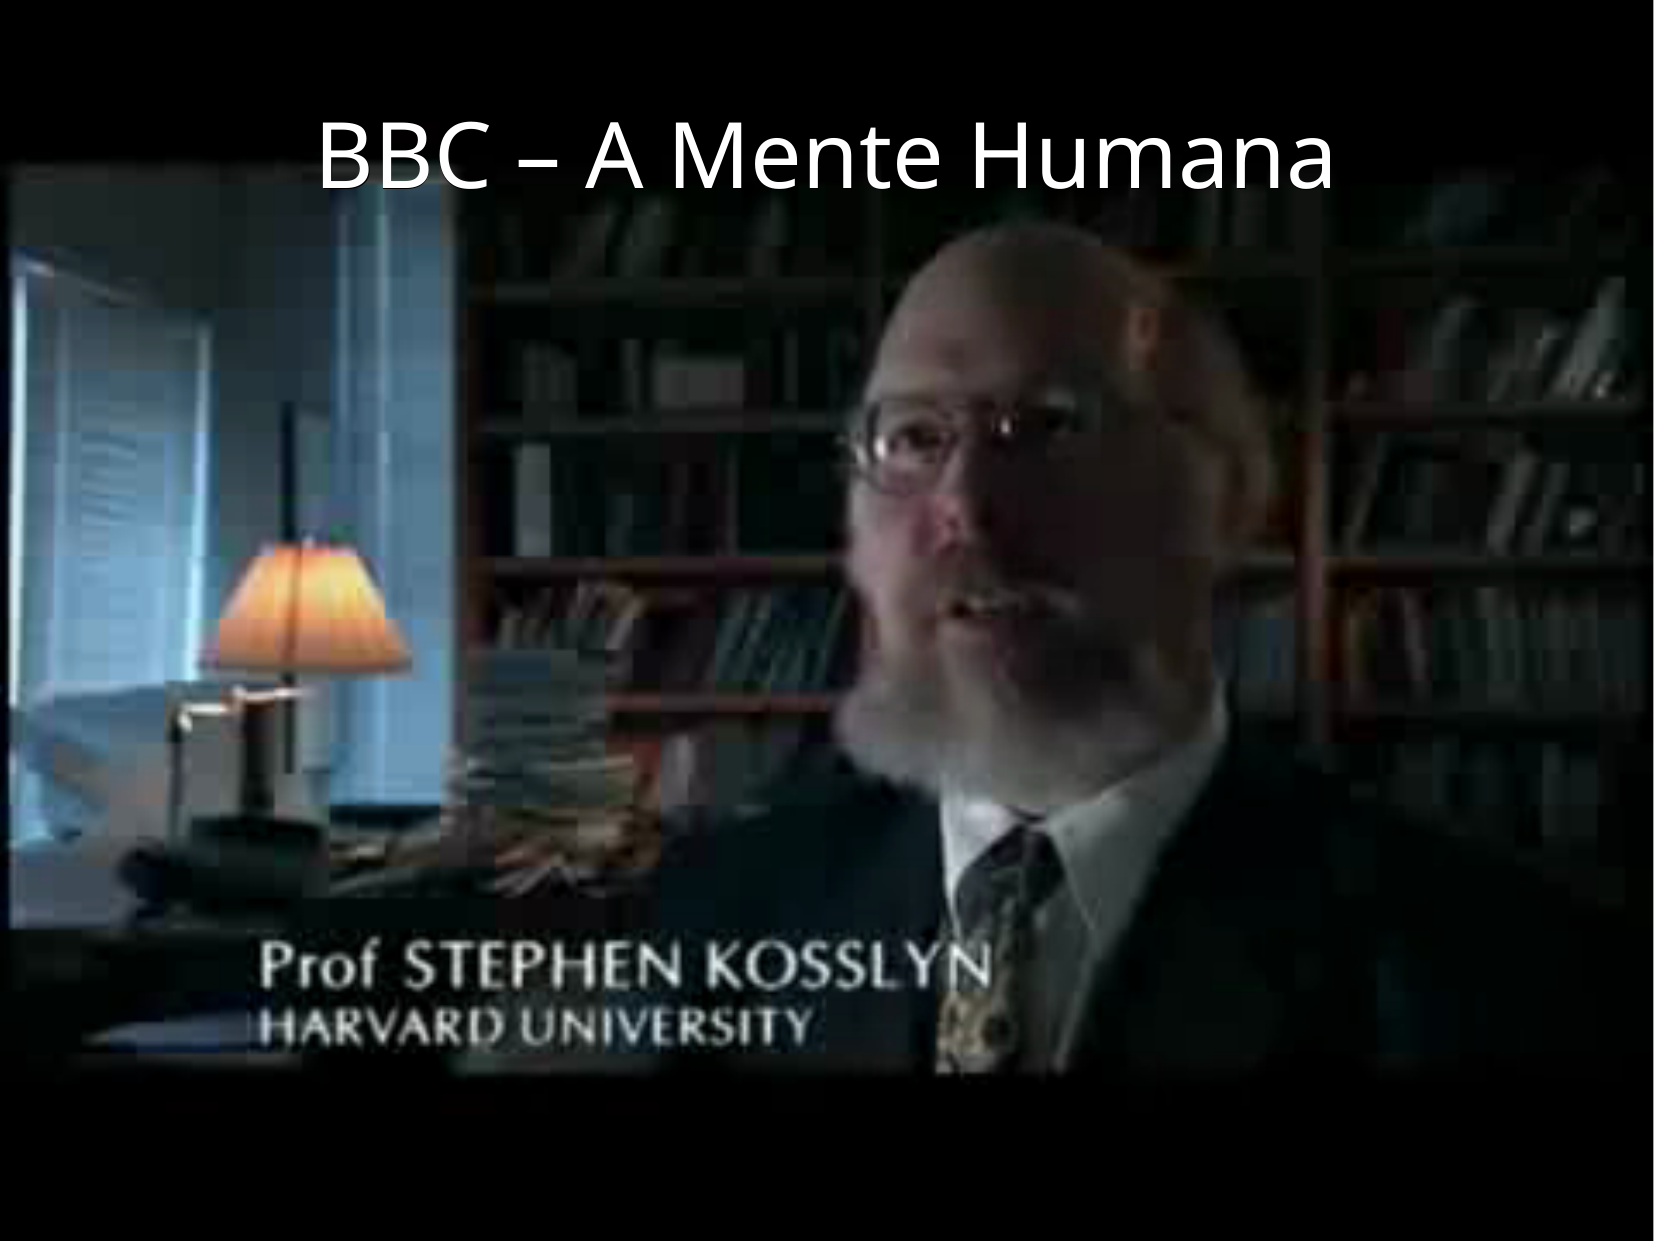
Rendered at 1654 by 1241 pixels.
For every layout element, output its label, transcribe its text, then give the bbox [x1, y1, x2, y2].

picture [0, 0, 1654, 1241]
title BBC – A Mente Humana [82, 56, 1571, 250]
